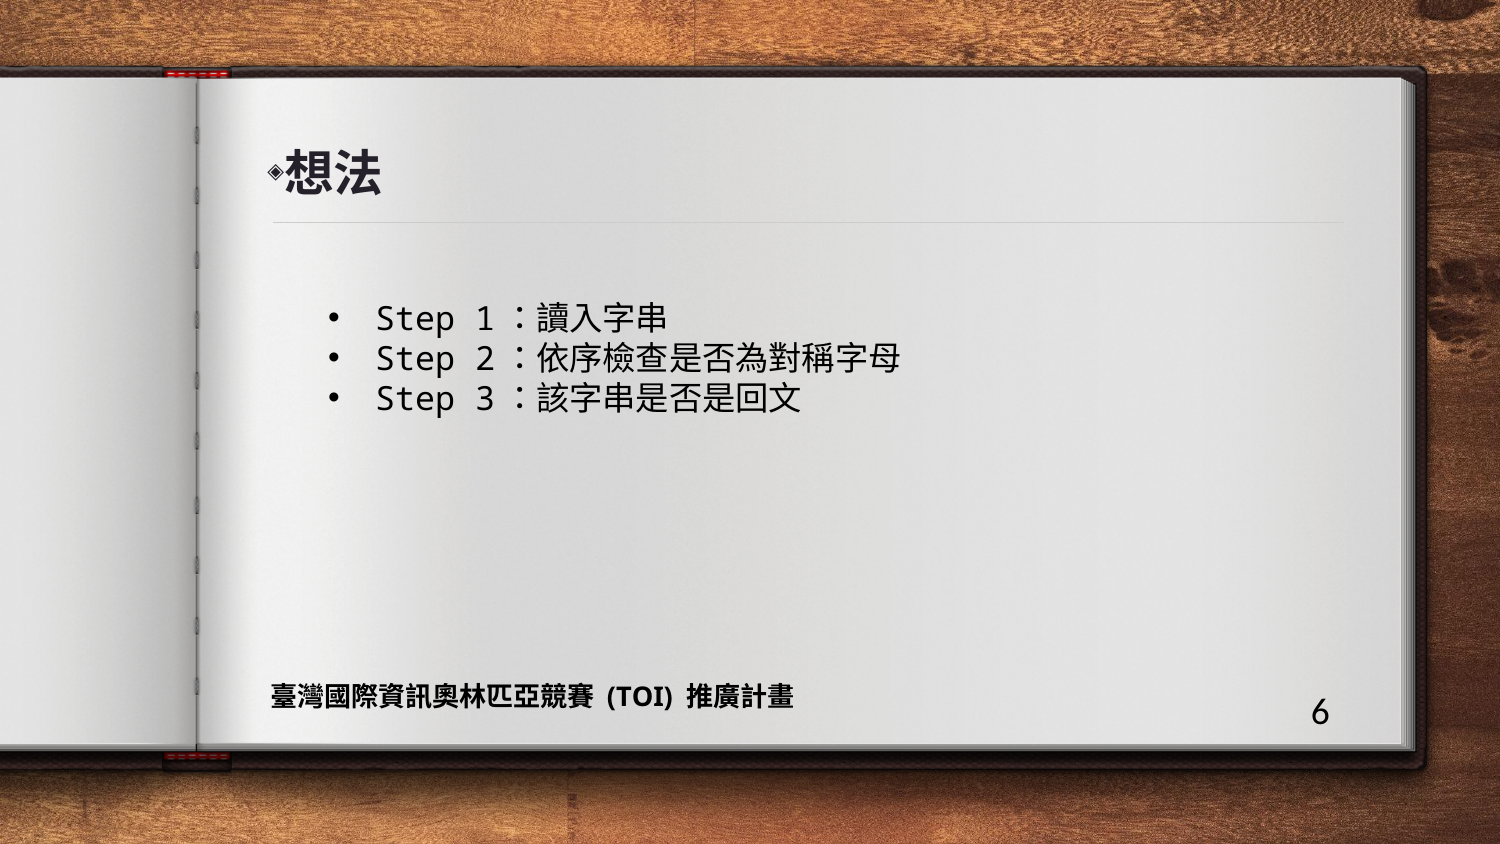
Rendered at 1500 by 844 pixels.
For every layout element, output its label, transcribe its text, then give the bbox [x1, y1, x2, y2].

text_box 6 [1295, 672, 1386, 737]
list 想法 [252, 126, 1194, 216]
text_box Step 1：讀入字串 Step 2：依序檢查是否為對稱字母 Step 3：該字串是否是回文 [313, 289, 1254, 426]
